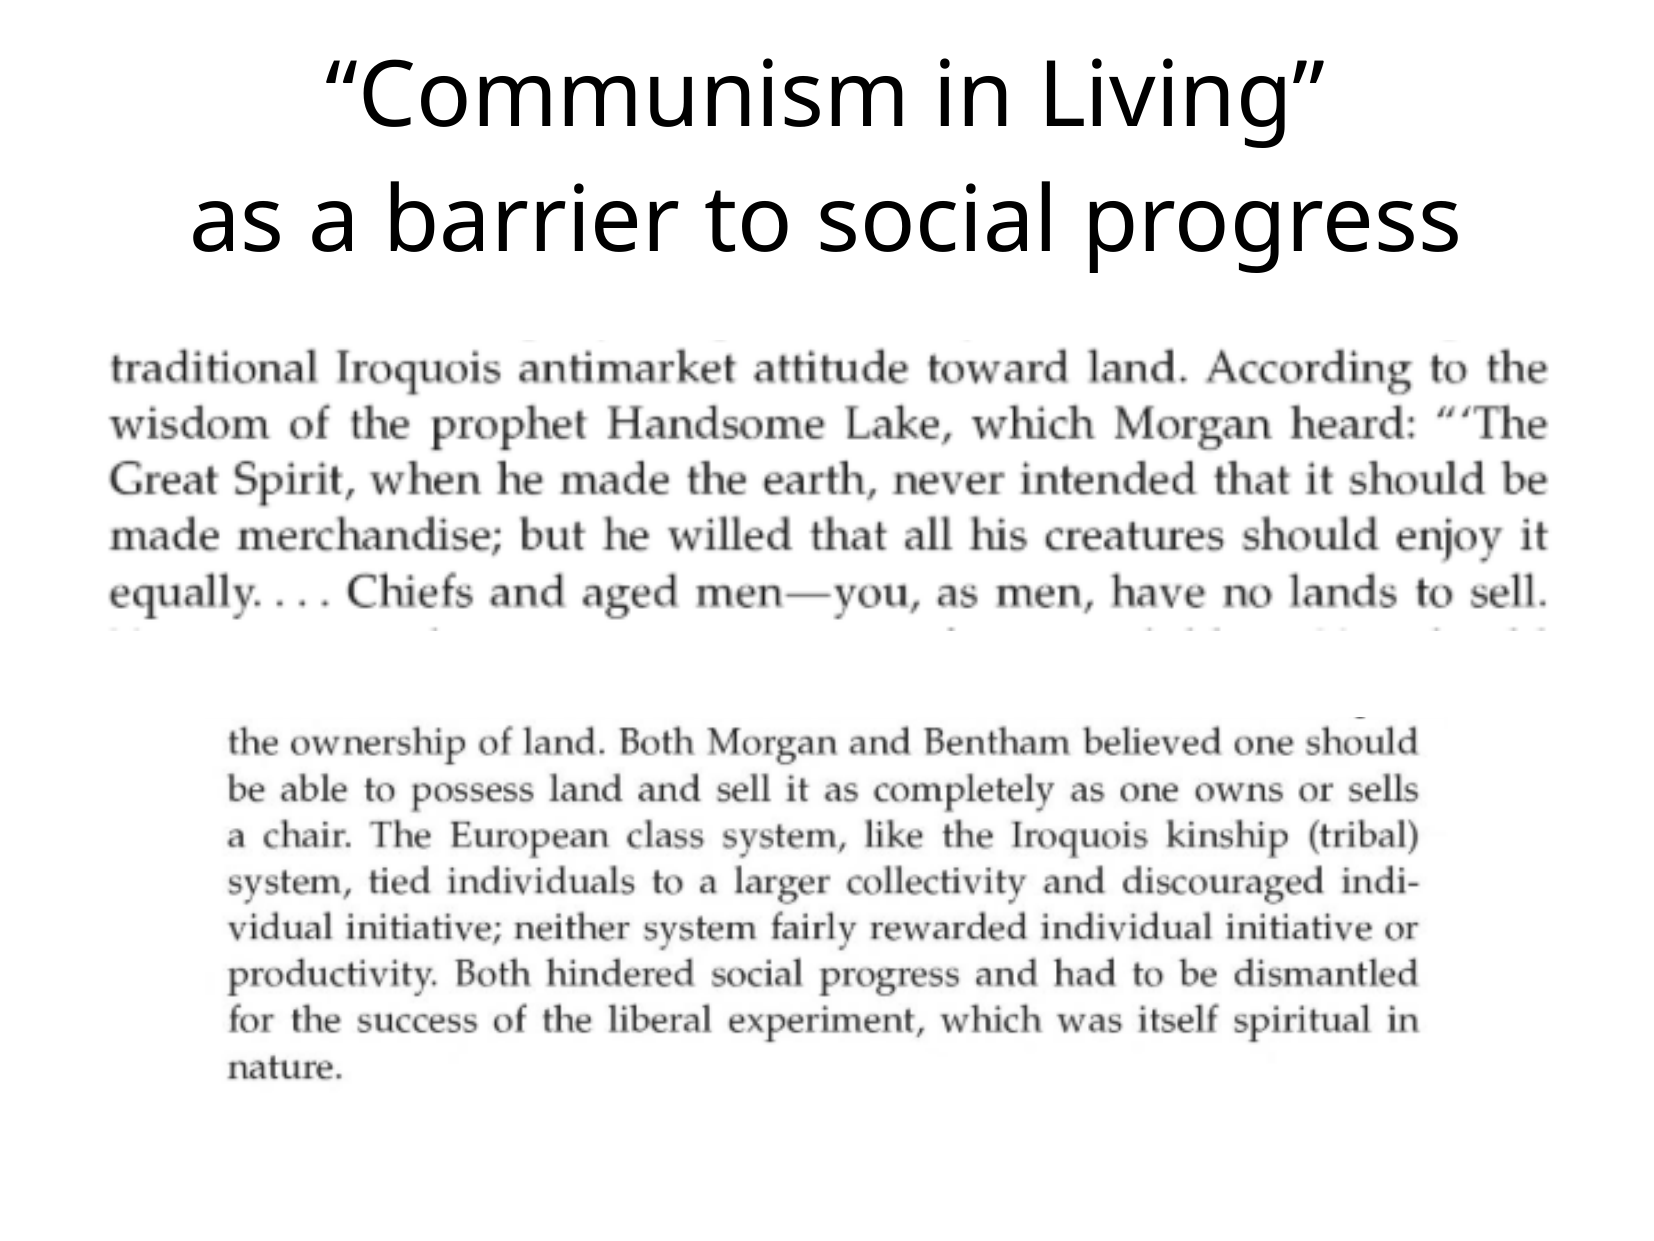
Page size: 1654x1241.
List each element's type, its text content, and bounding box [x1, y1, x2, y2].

picture [205, 717, 1448, 1109]
picture [82, 340, 1571, 631]
title “Communism in Living” as a barrier to social progress [82, 41, 1571, 265]
